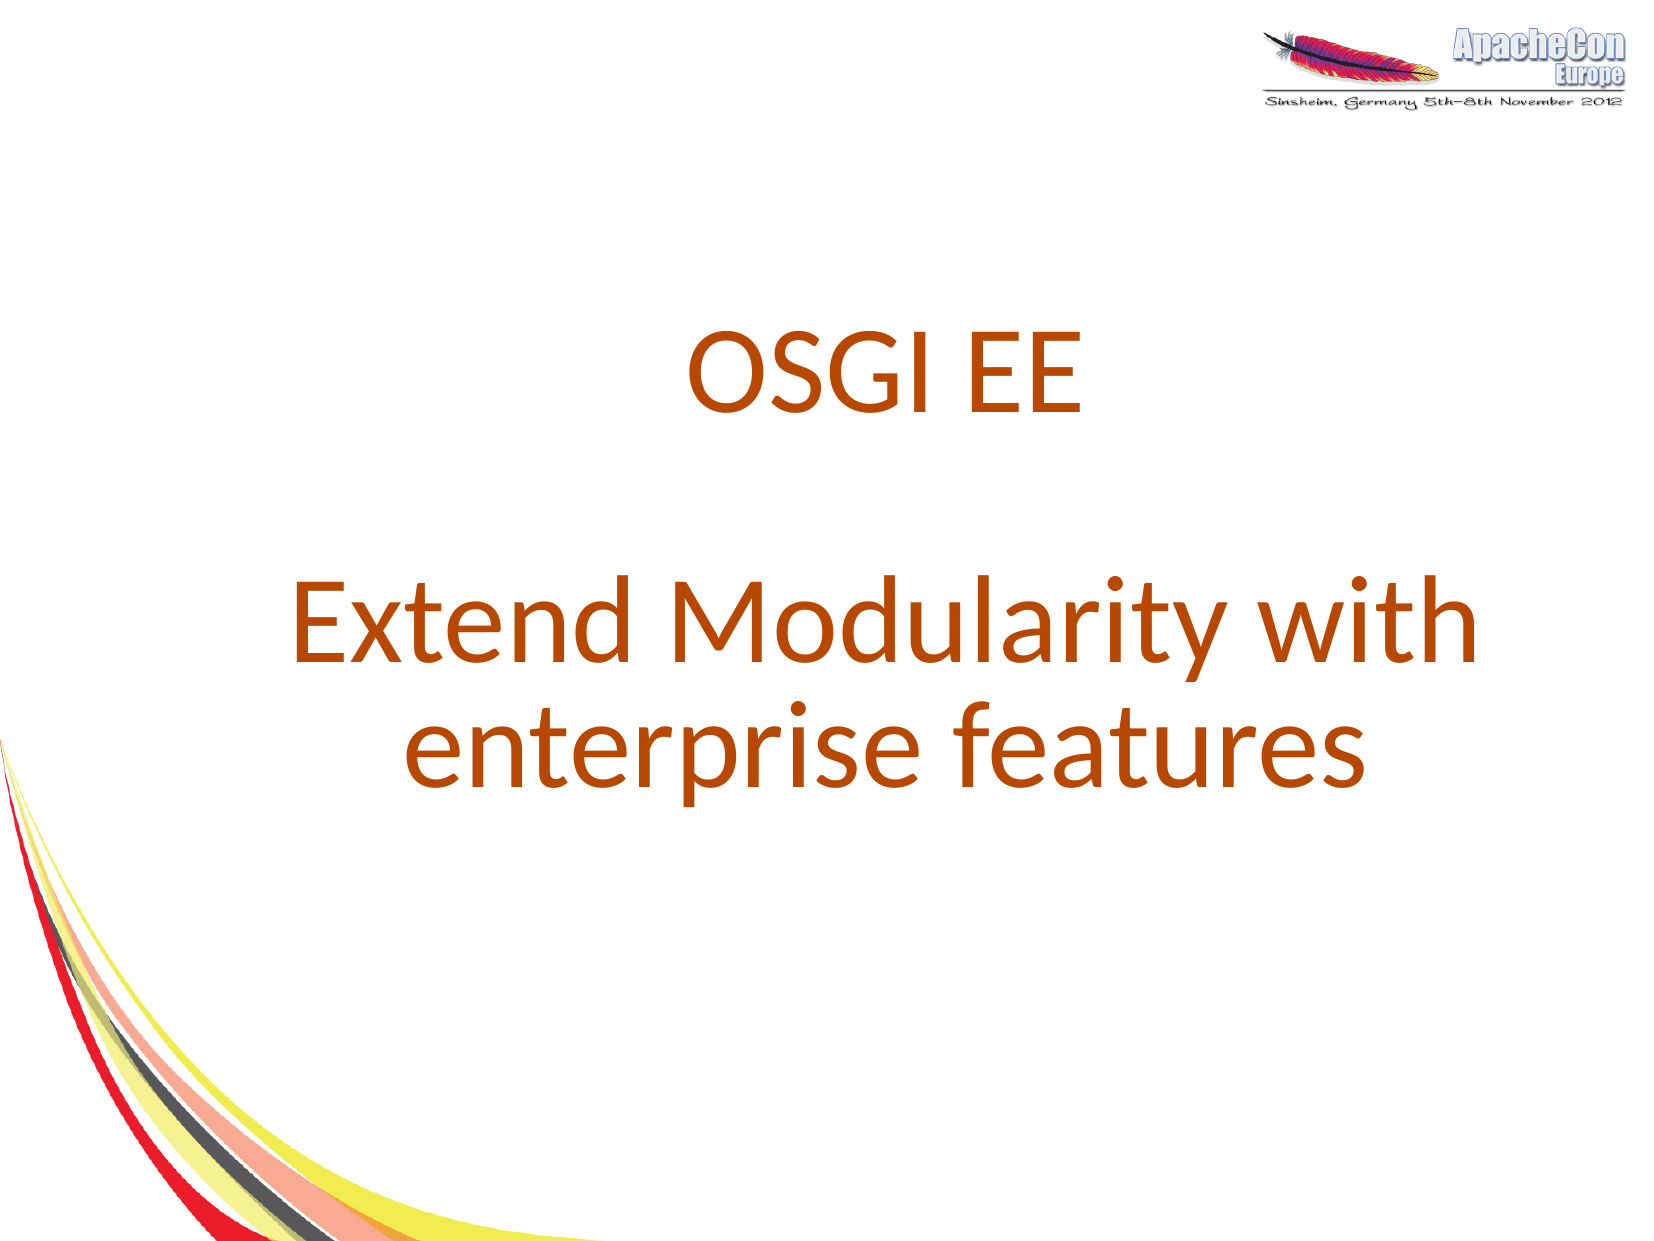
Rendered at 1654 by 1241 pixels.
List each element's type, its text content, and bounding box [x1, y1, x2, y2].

picture [0, 0, 1654, 1241]
title OSGI EE Extend Modularity with enterprise features [206, 263, 1565, 874]
